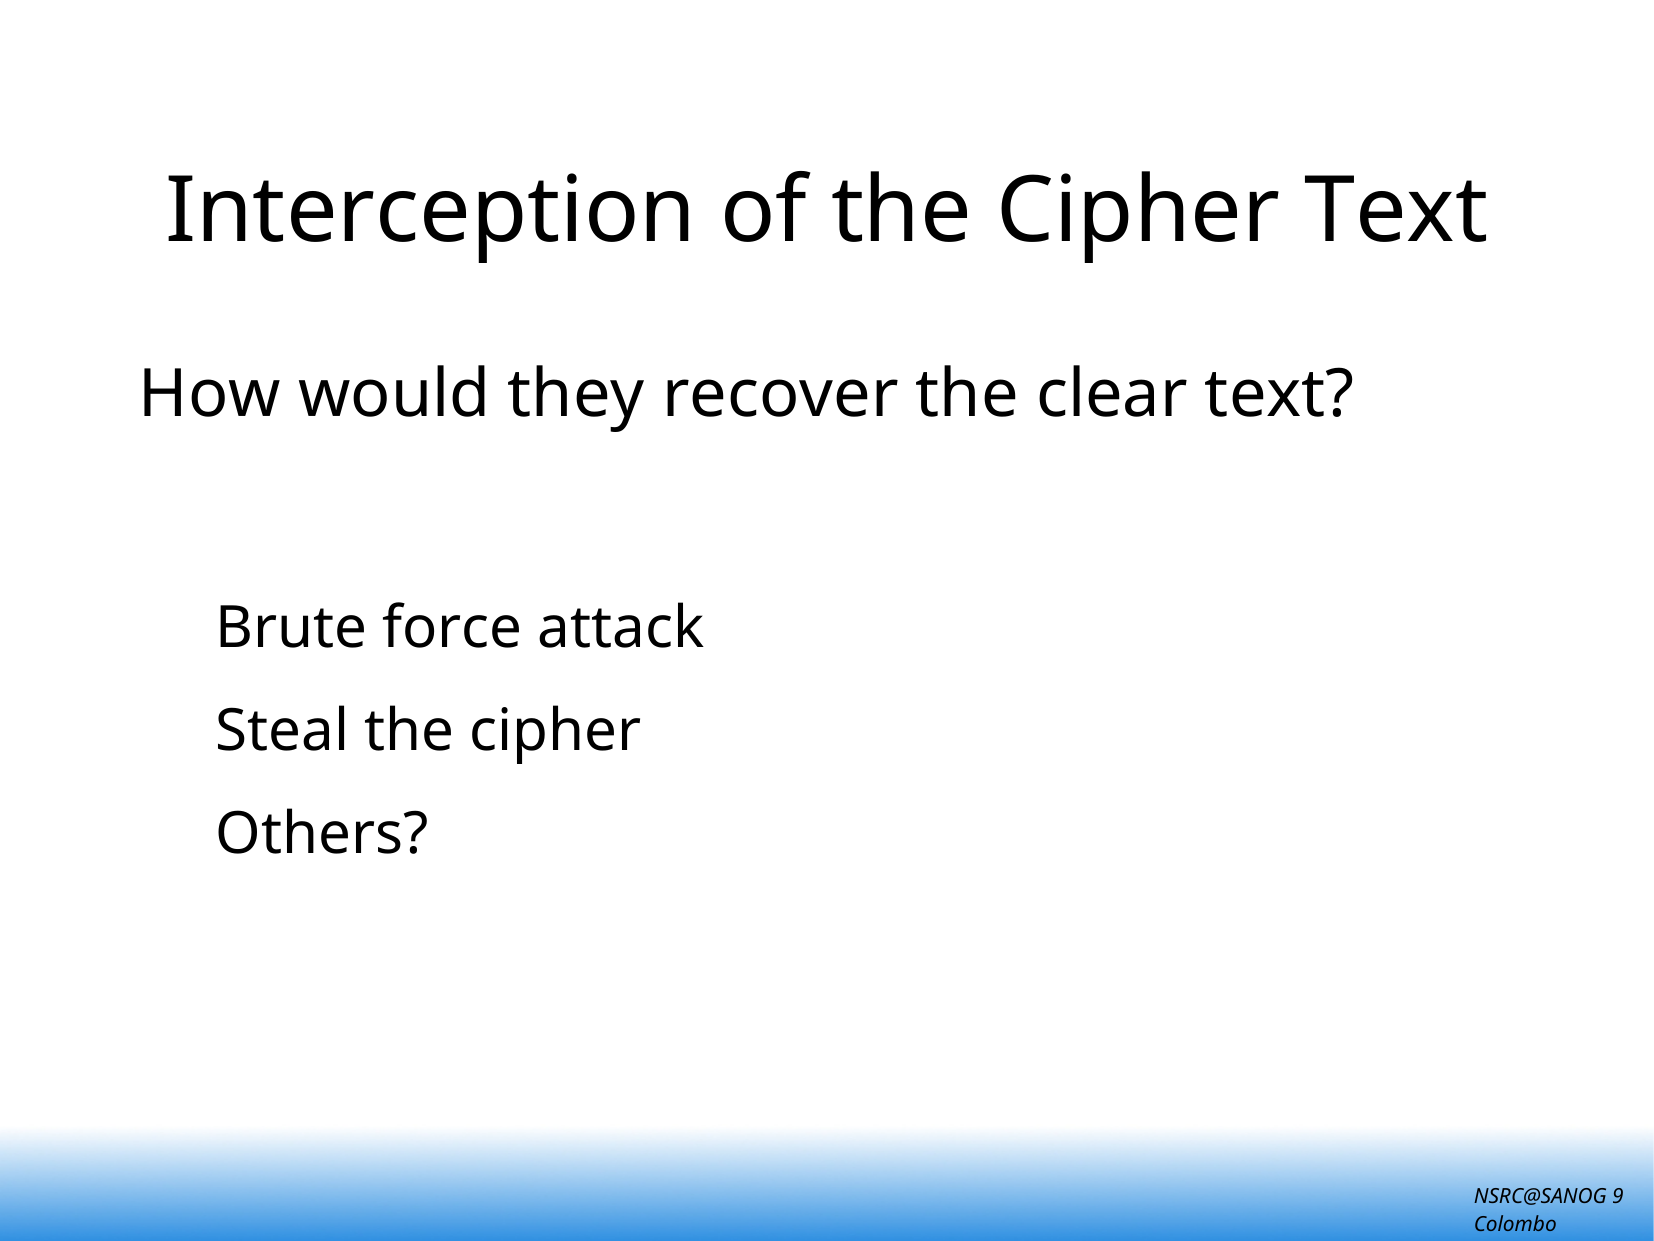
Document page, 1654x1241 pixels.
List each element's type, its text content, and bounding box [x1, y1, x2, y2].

picture [0, 1124, 1654, 1241]
list How would they recover the clear text? Brute force attack Steal the cipher Others? [121, 344, 1534, 1127]
title Interception of the Cipher Text [121, 102, 1534, 310]
